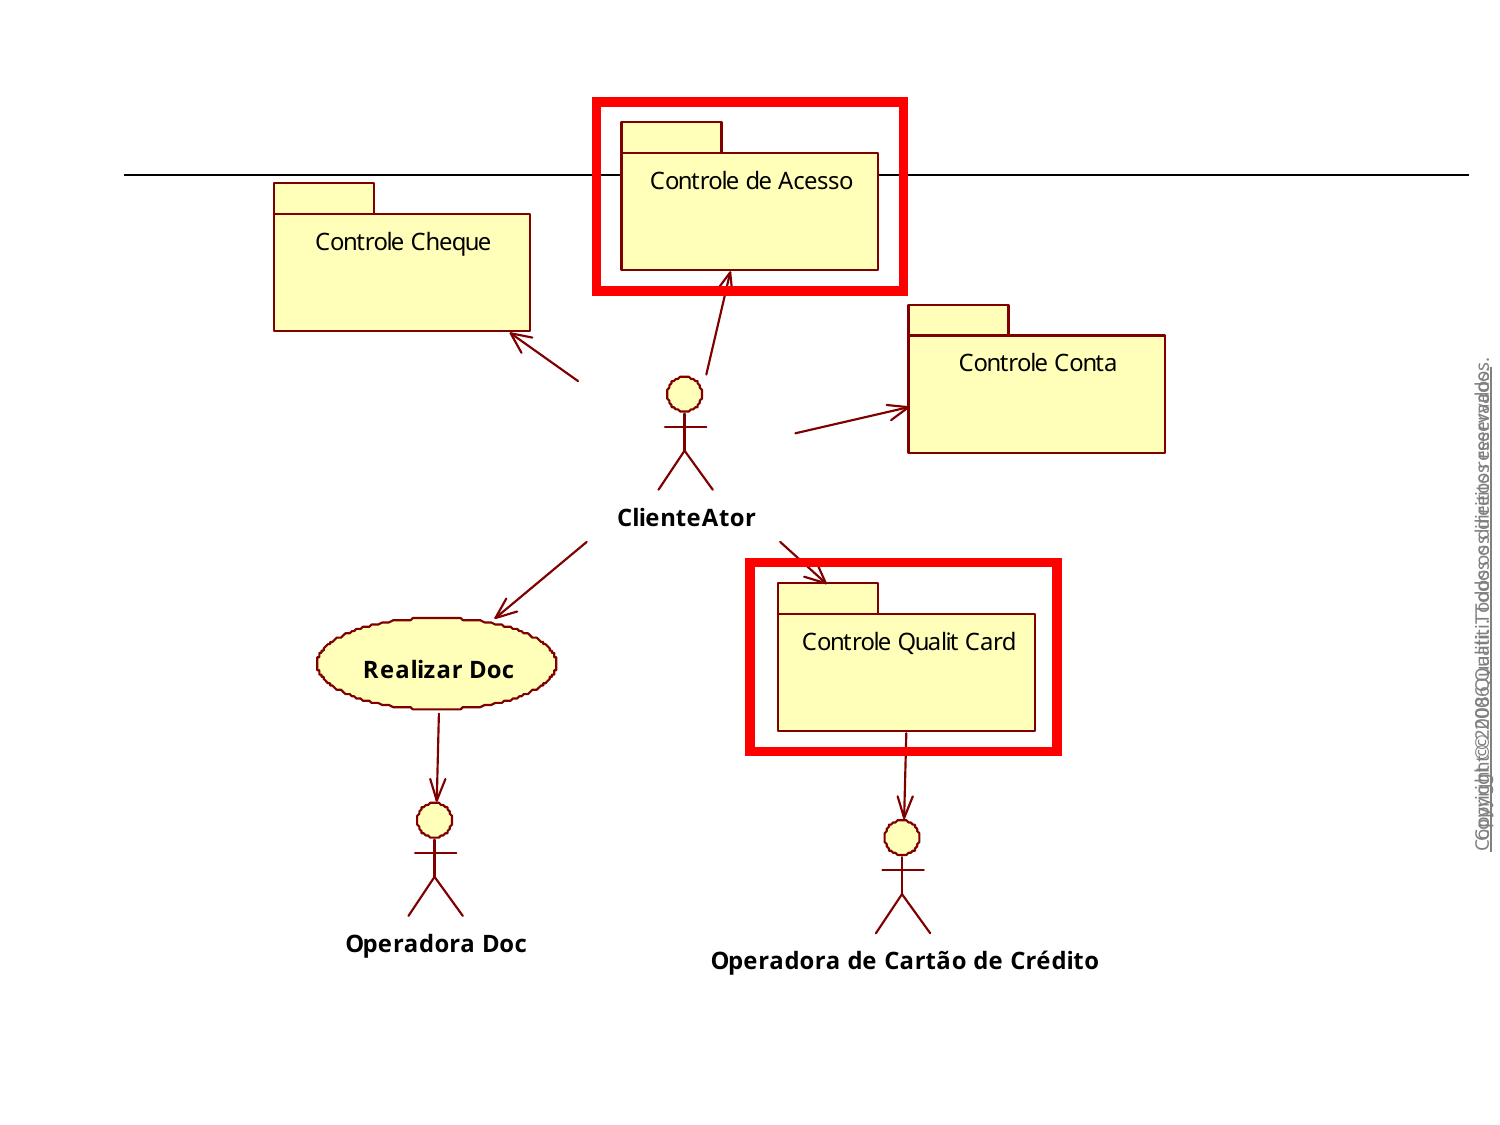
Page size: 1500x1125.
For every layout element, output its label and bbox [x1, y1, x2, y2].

picture [230, 78, 1211, 1029]
